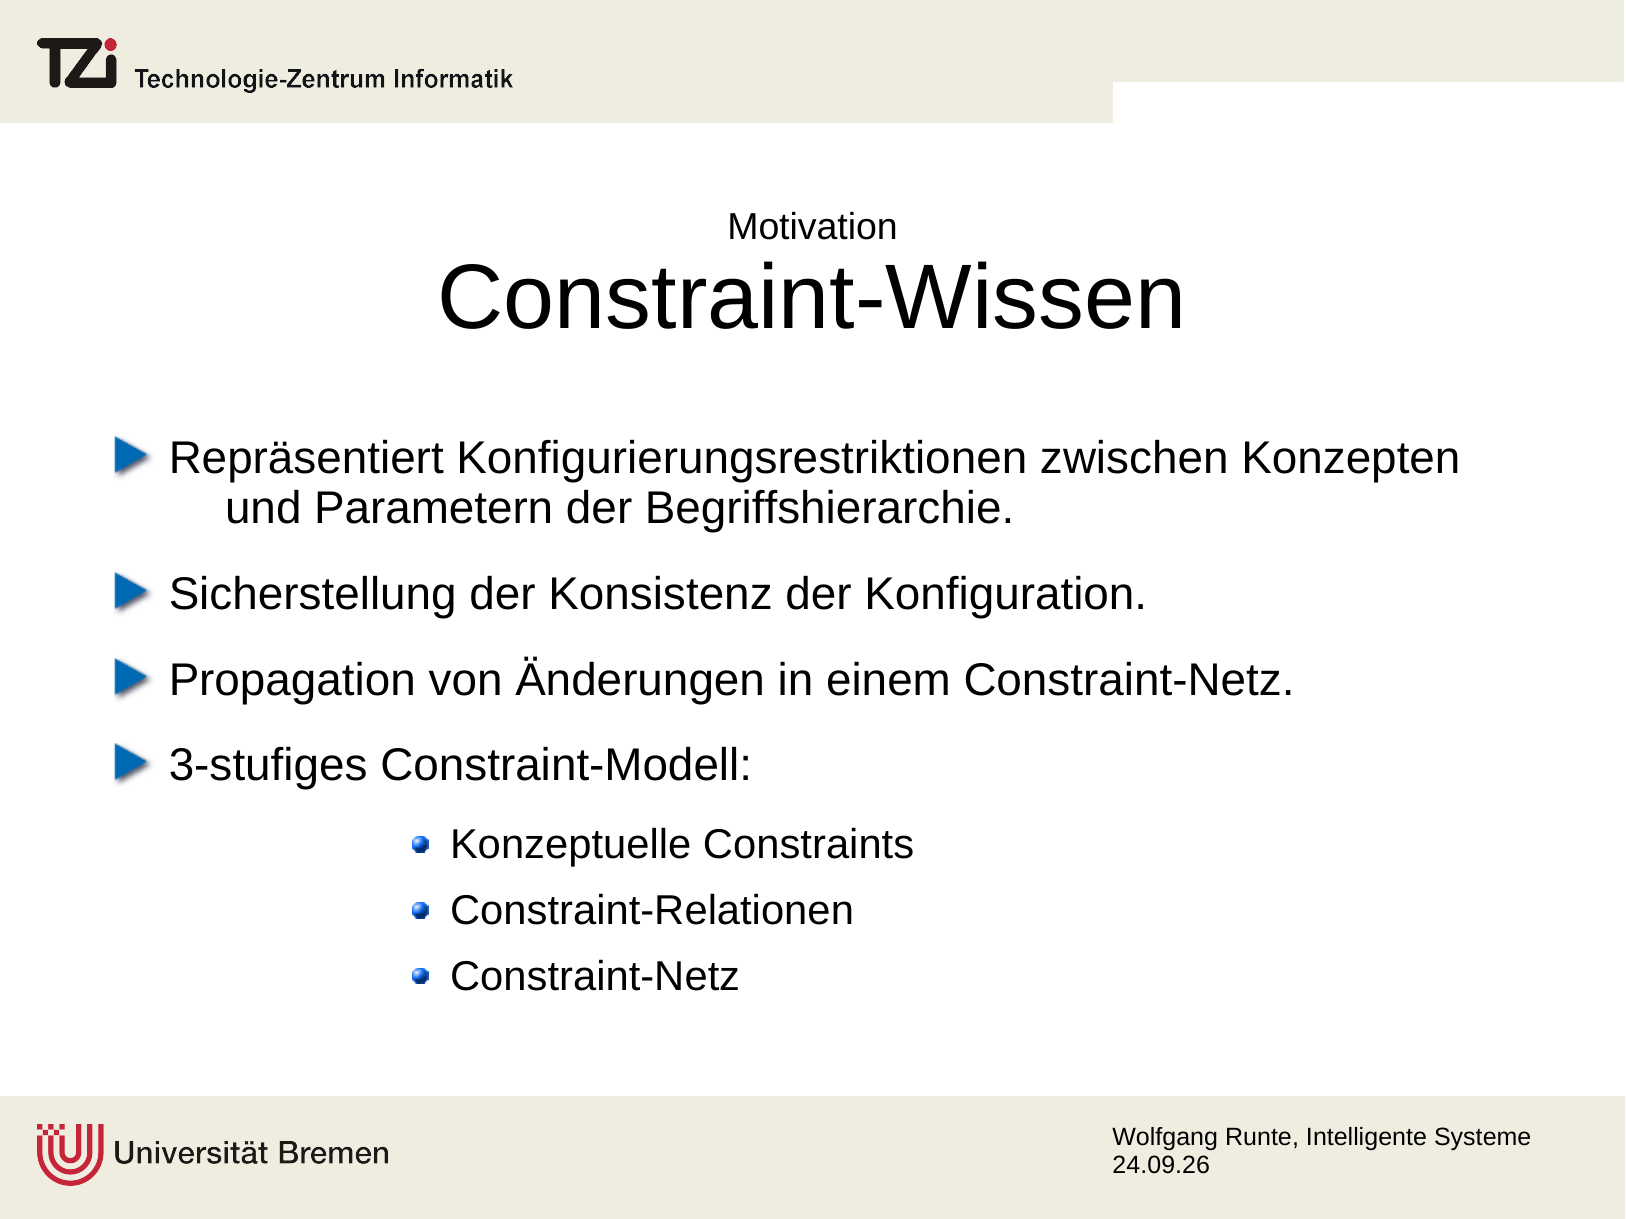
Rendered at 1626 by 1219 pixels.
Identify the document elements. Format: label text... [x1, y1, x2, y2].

title Motivation Constraint-Wissen [112, 162, 1513, 393]
picture [37, 38, 513, 93]
picture [37, 1124, 388, 1186]
list Repräsentiert Konfigurierungsrestriktionen zwischen Konzepten und Parametern der Begriffshierarchie. Sicherstellung der Konsistenz der Konfiguration. Propagation von Änderungen in einem Constraint-Netz. 3-stufiges Constraint-Modell: Konzeptuelle Constraints Constraint-Relationen Constraint-Netz [112, 433, 1513, 1070]
